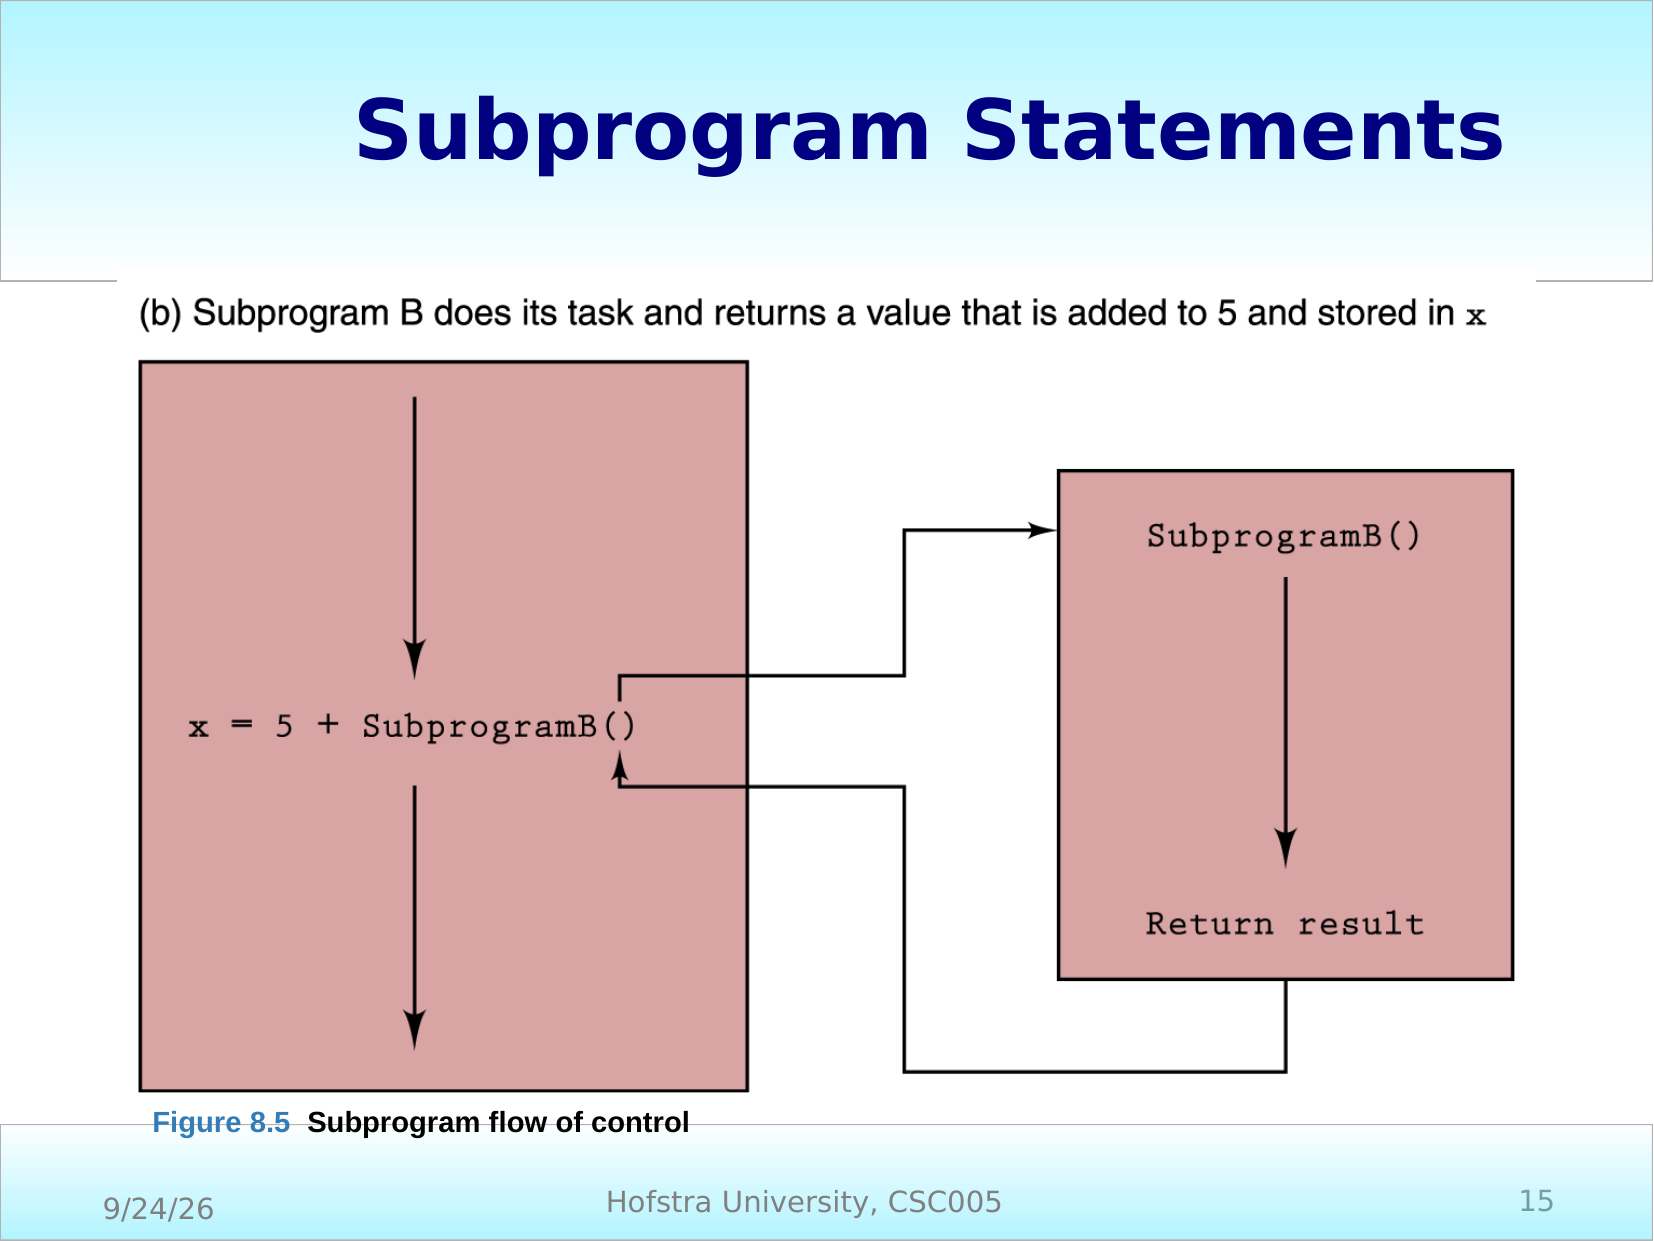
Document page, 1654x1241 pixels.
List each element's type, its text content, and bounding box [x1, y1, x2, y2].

title Subprogram Statements [247, 27, 1612, 235]
text_box Figure 8.5 Subprogram flow of control [137, 1098, 706, 1147]
picture [117, 267, 1536, 1115]
